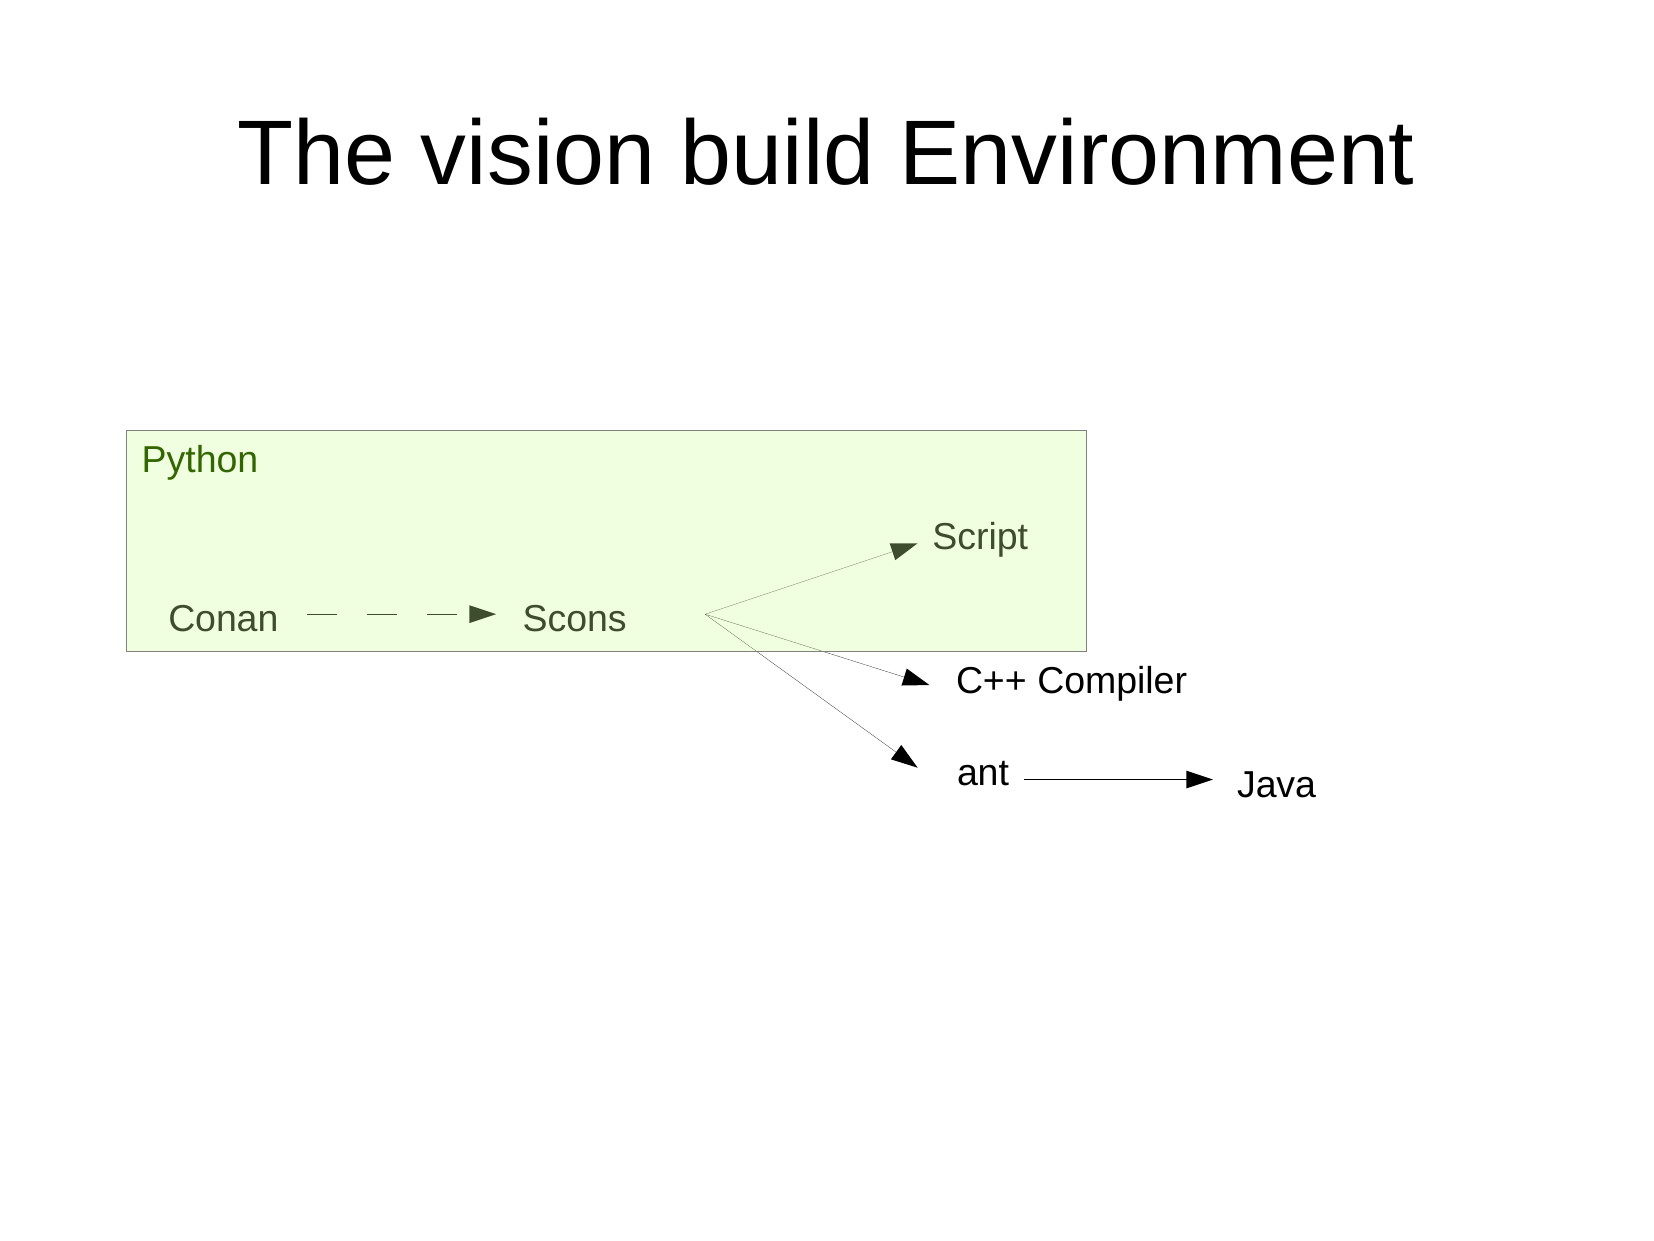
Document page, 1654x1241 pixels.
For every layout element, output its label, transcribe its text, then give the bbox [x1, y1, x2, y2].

text_box Java [1222, 755, 1332, 813]
title The vision build Environment [82, 49, 1571, 257]
text_box Python [126, 430, 1087, 652]
text_box C++ Compiler [941, 651, 1202, 709]
text_box ant [942, 744, 1024, 801]
